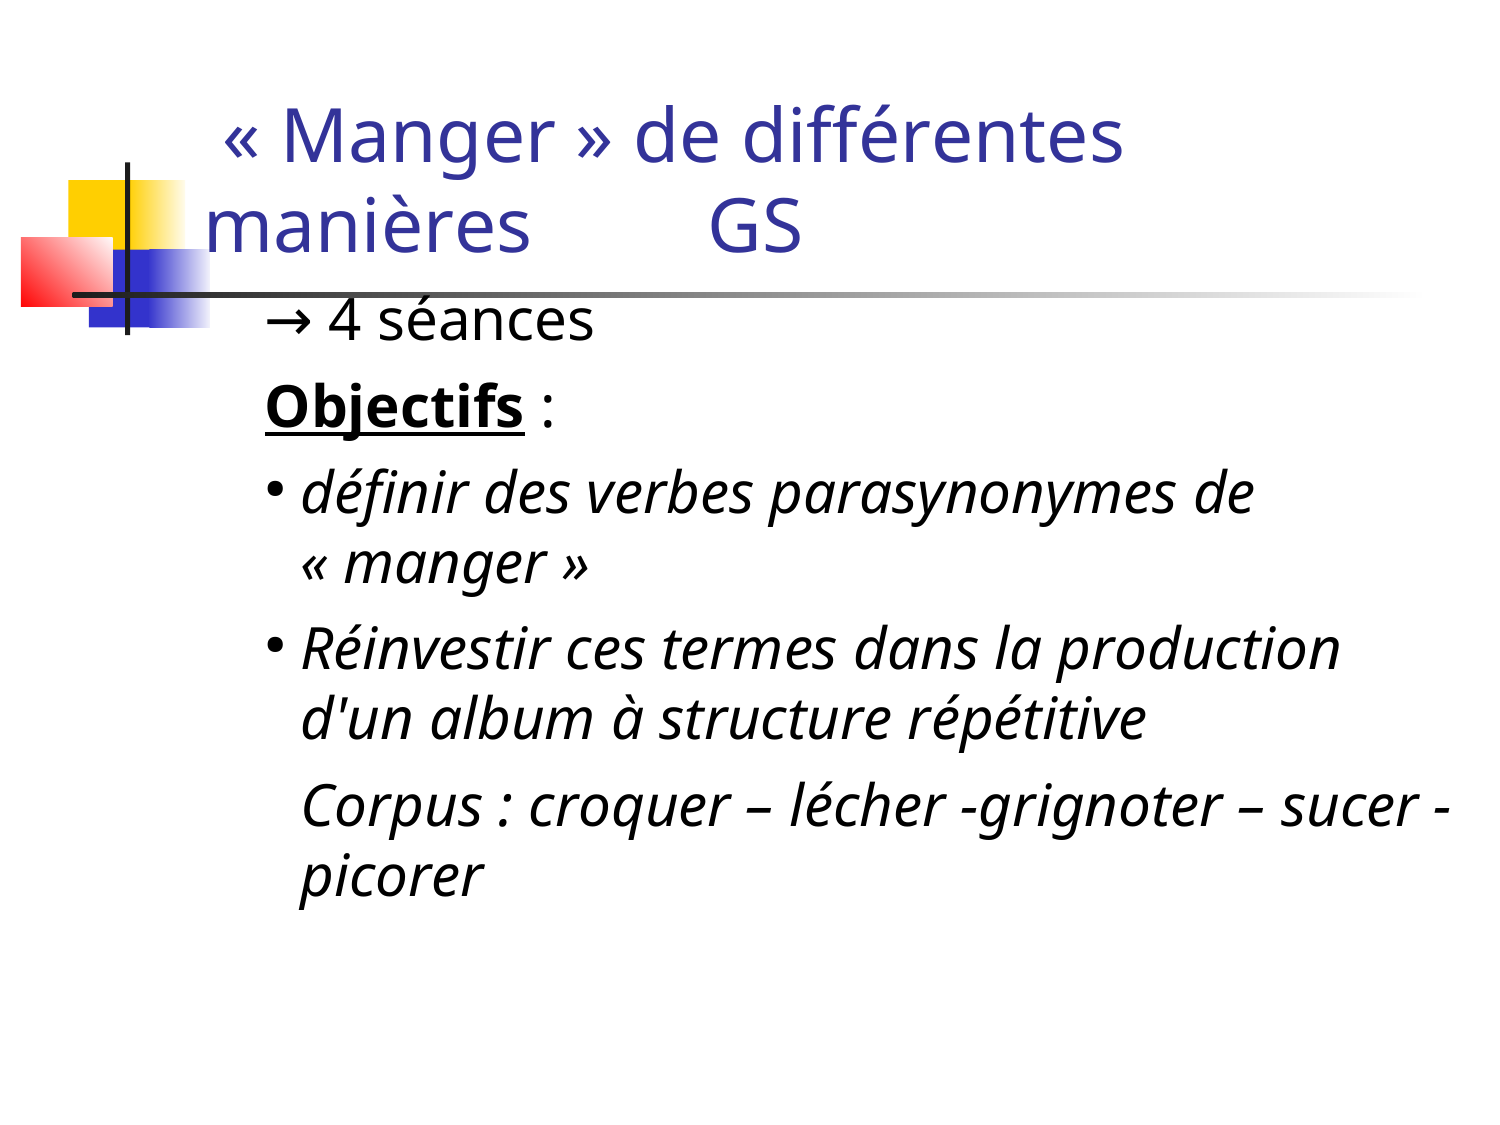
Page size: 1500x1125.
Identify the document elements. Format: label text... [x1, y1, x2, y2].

title « Manger » de différentes manières GS [188, 35, 1467, 275]
list → 4 séances Objectifs : définir des verbes parasynonymes de « manger » Réinvestir ces termes dans la production d'un album à structure répétitive Corpus : croquer – lécher -grignoter – sucer - picorer [193, 274, 1469, 1006]
